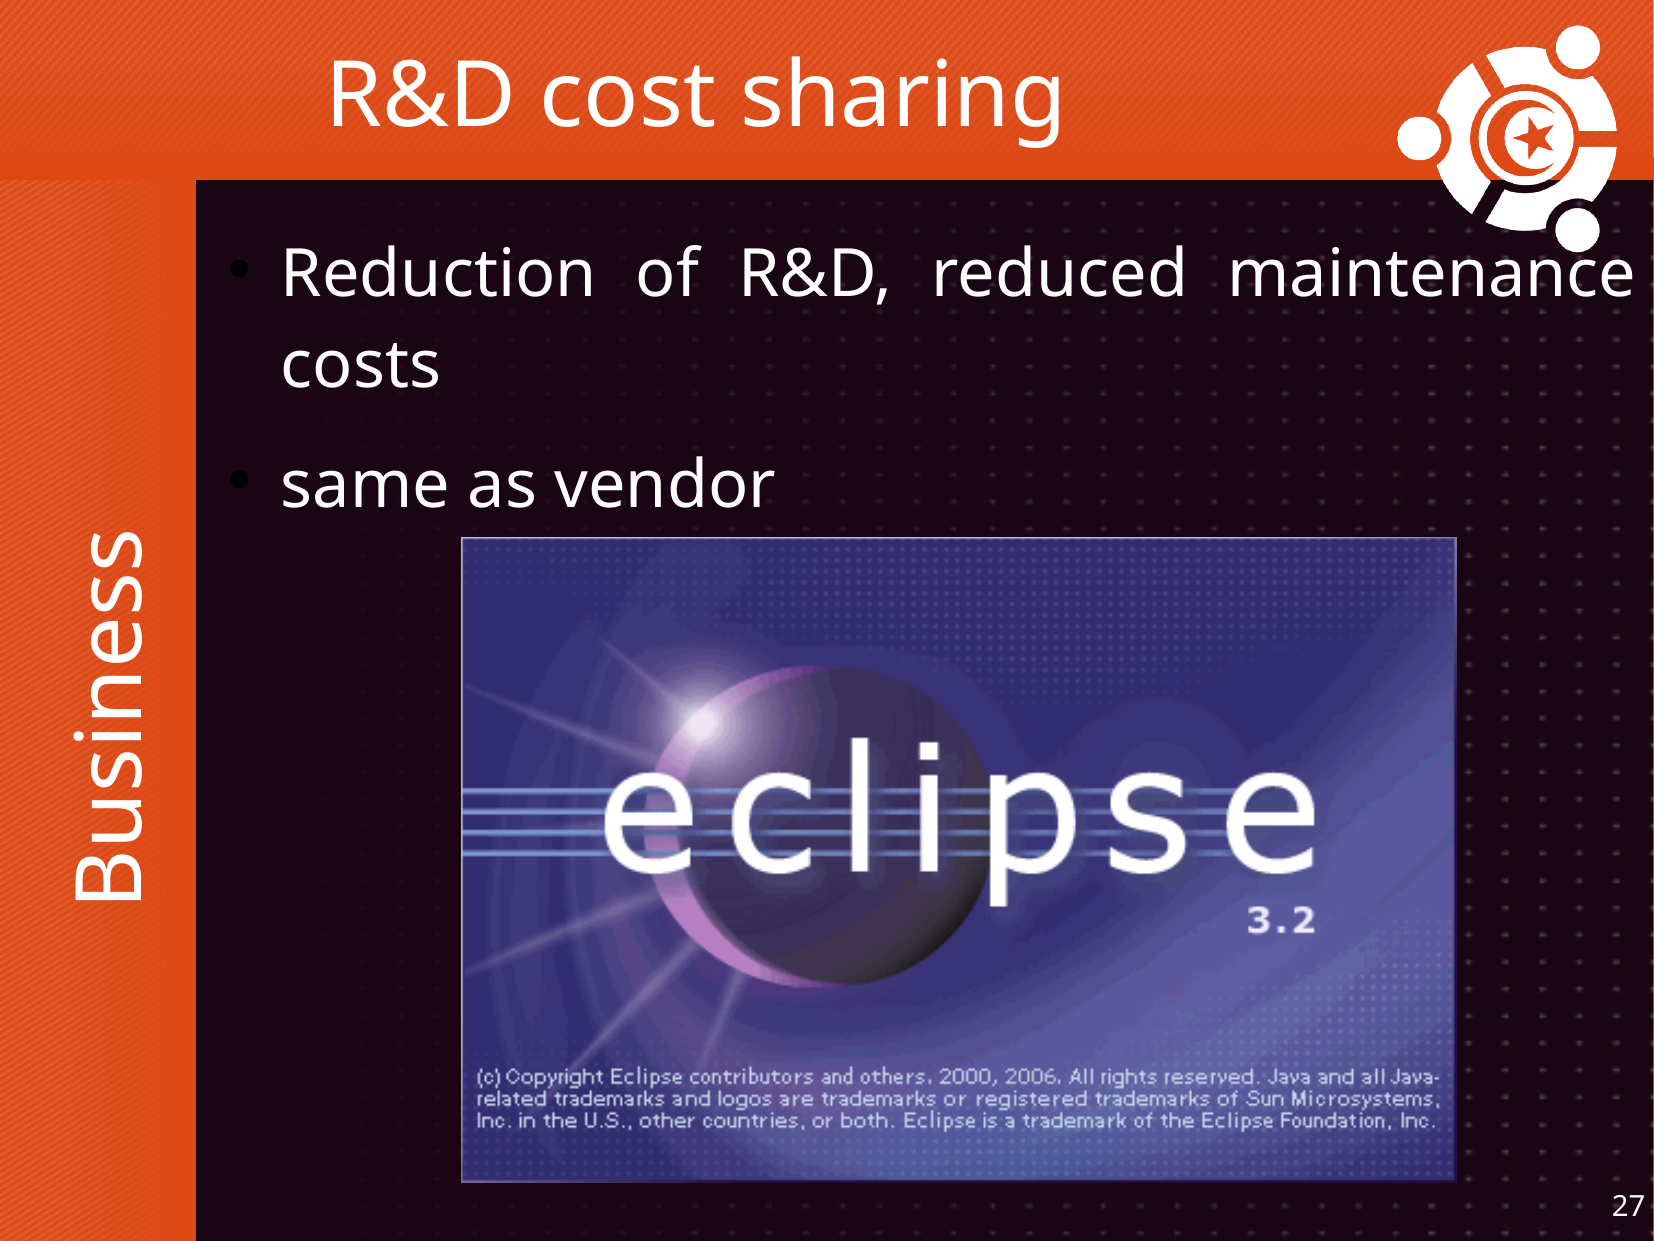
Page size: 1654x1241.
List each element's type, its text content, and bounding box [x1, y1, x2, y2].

title Business [17, 210, 196, 1229]
picture [0, 0, 1654, 1241]
list Reduction of R&D, reduced maintenance costs same as vendor [210, 225, 1639, 1186]
title R&D cost sharing [0, 2, 1394, 181]
